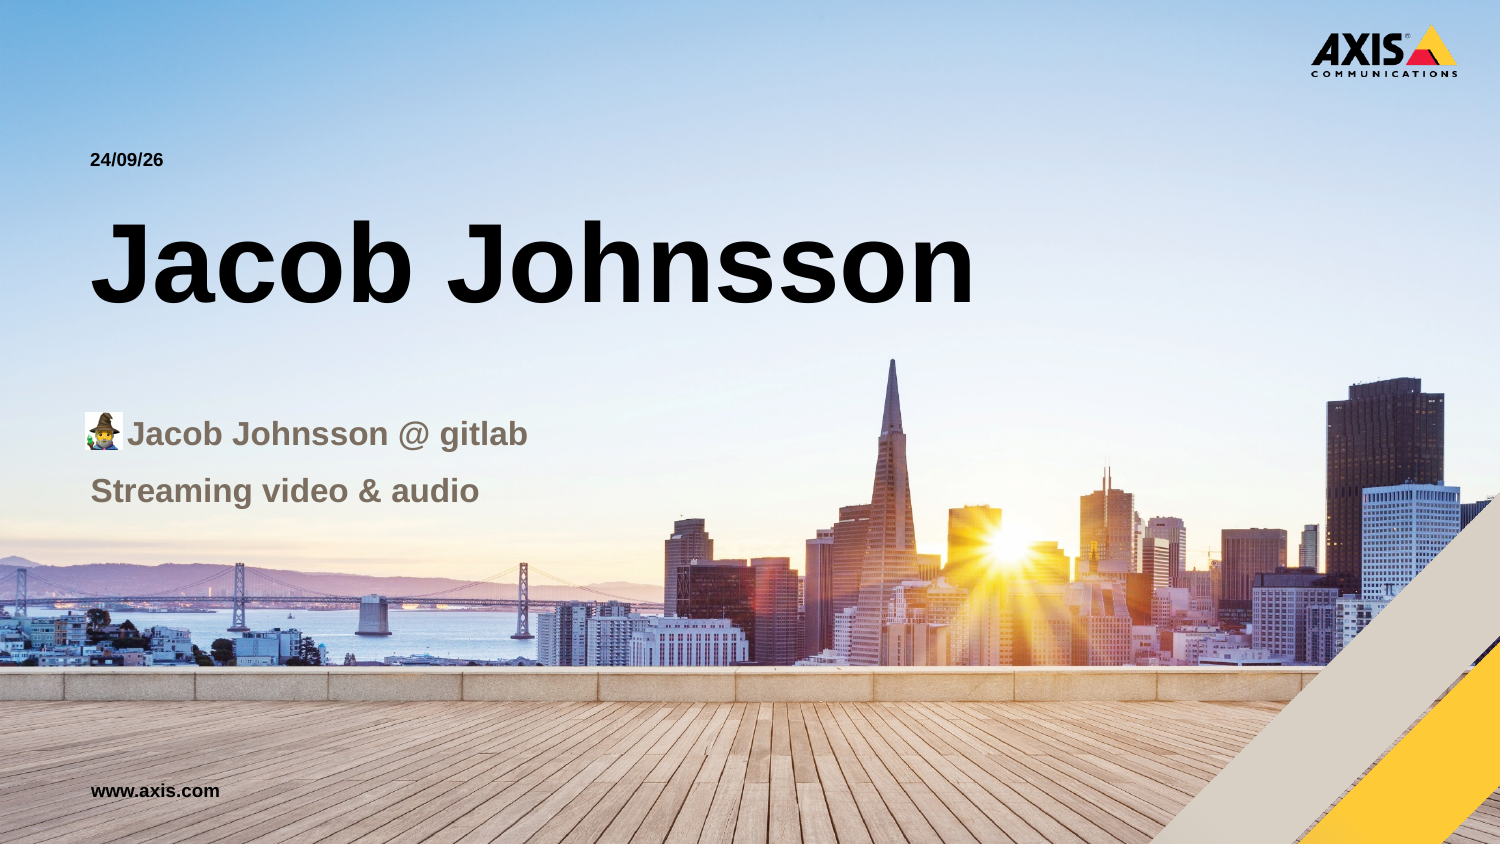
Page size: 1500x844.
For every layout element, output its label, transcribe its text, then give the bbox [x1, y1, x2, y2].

slide_number 23/09/23 [75, 139, 426, 185]
text_box www.axis.com [76, 771, 235, 809]
title Jacob Johnsson [75, 197, 1238, 708]
text_box Jacob Johnsson @ gitlab [75, 405, 1126, 462]
picture [0, 0, 1500, 844]
subtitle Streaming video & audio [75, 462, 1126, 518]
